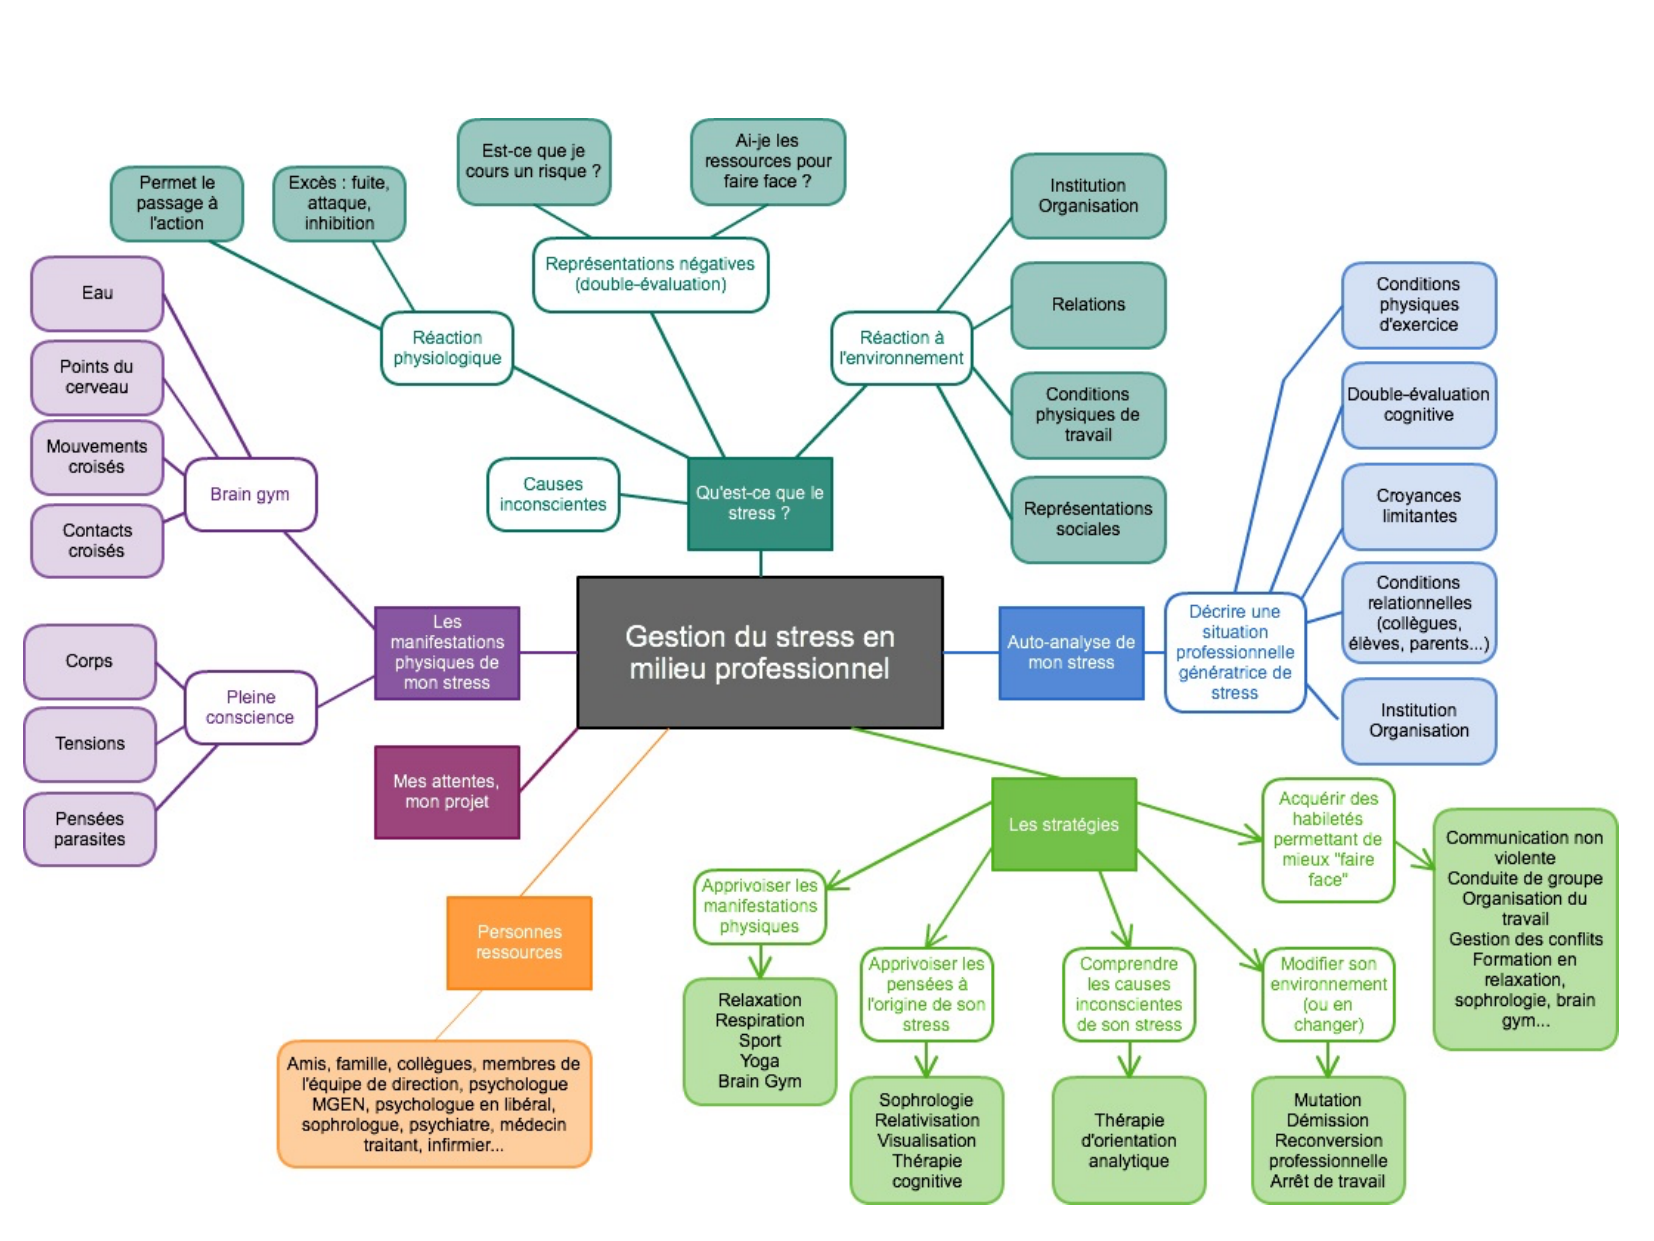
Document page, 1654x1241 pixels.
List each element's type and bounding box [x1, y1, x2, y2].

picture [23, 118, 1619, 1205]
